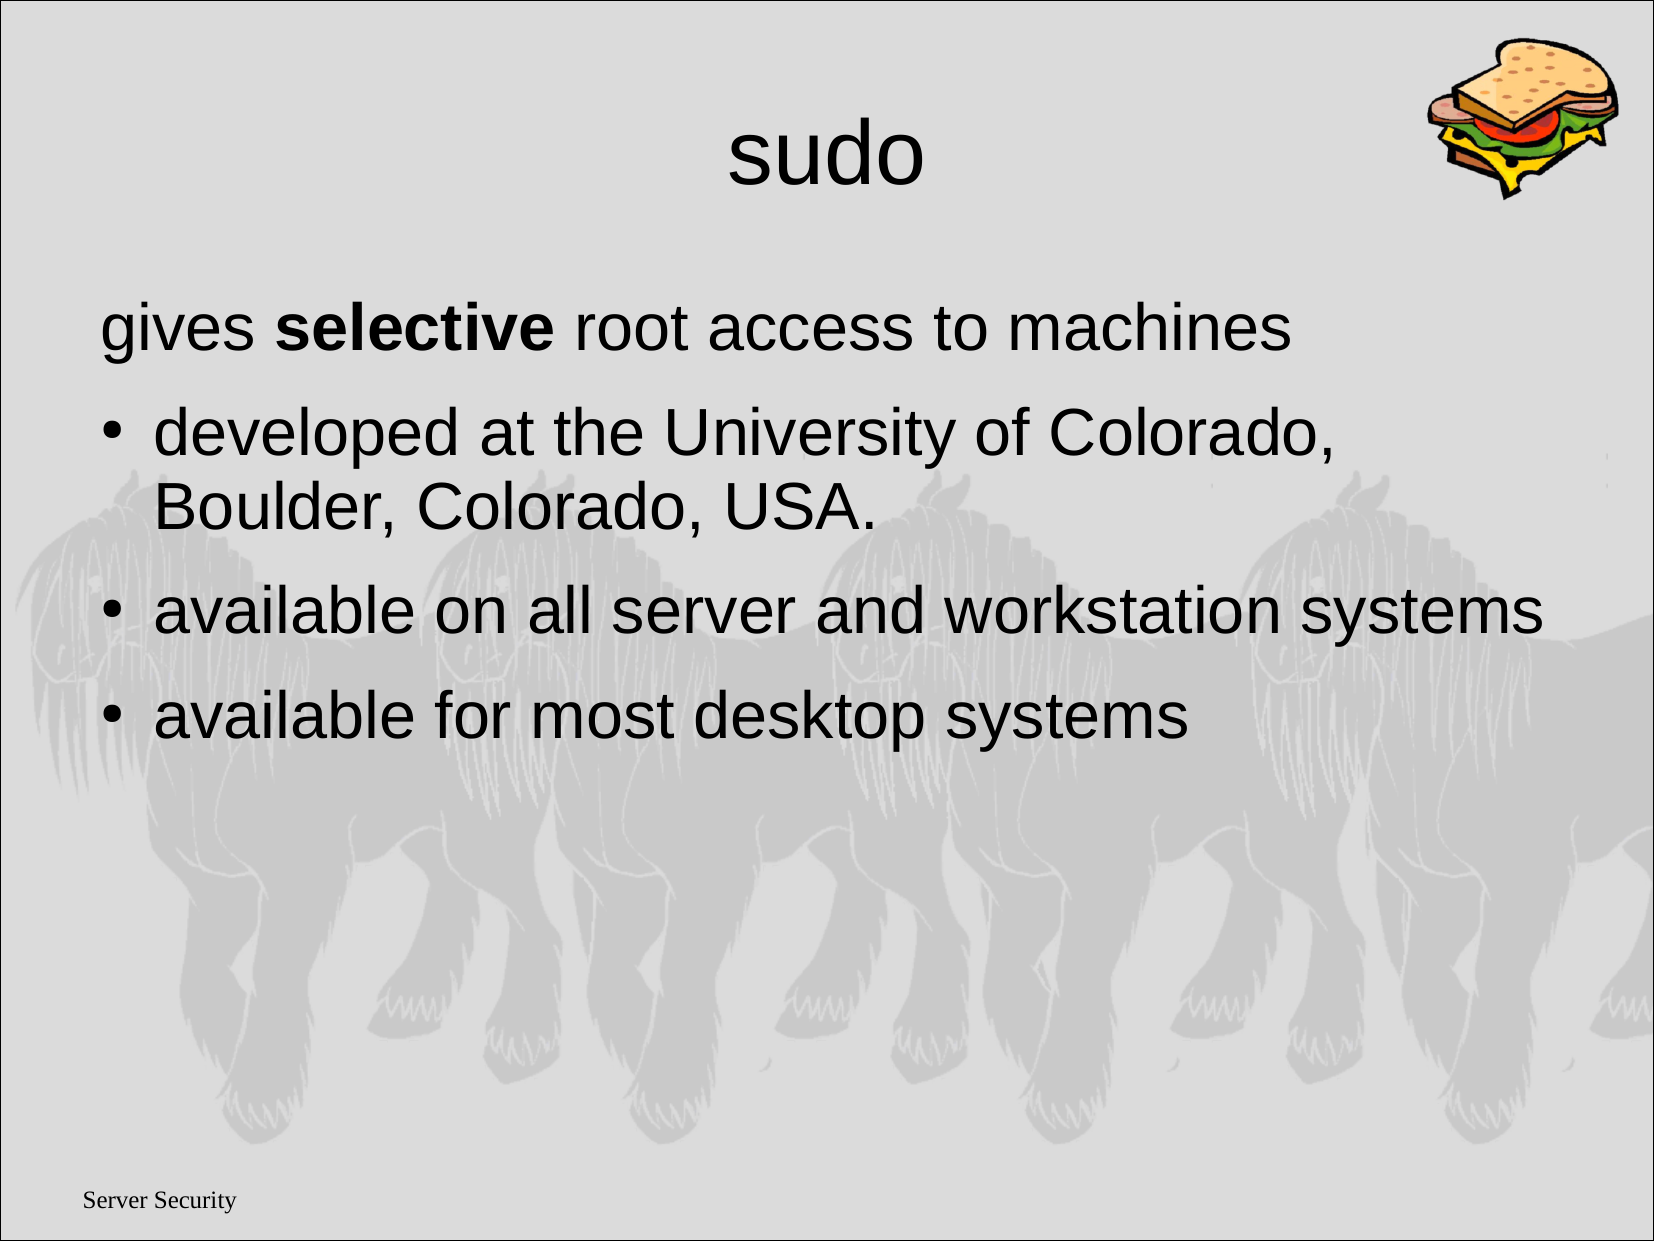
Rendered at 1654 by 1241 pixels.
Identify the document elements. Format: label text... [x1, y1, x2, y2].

picture [1425, 37, 1621, 201]
title sudo [82, 49, 1571, 257]
list gives selective root access to machines developed at the University of Colorado, Boulder, Colorado, USA. available on all server and workstation systems available for most desktop systems [82, 290, 1571, 1109]
